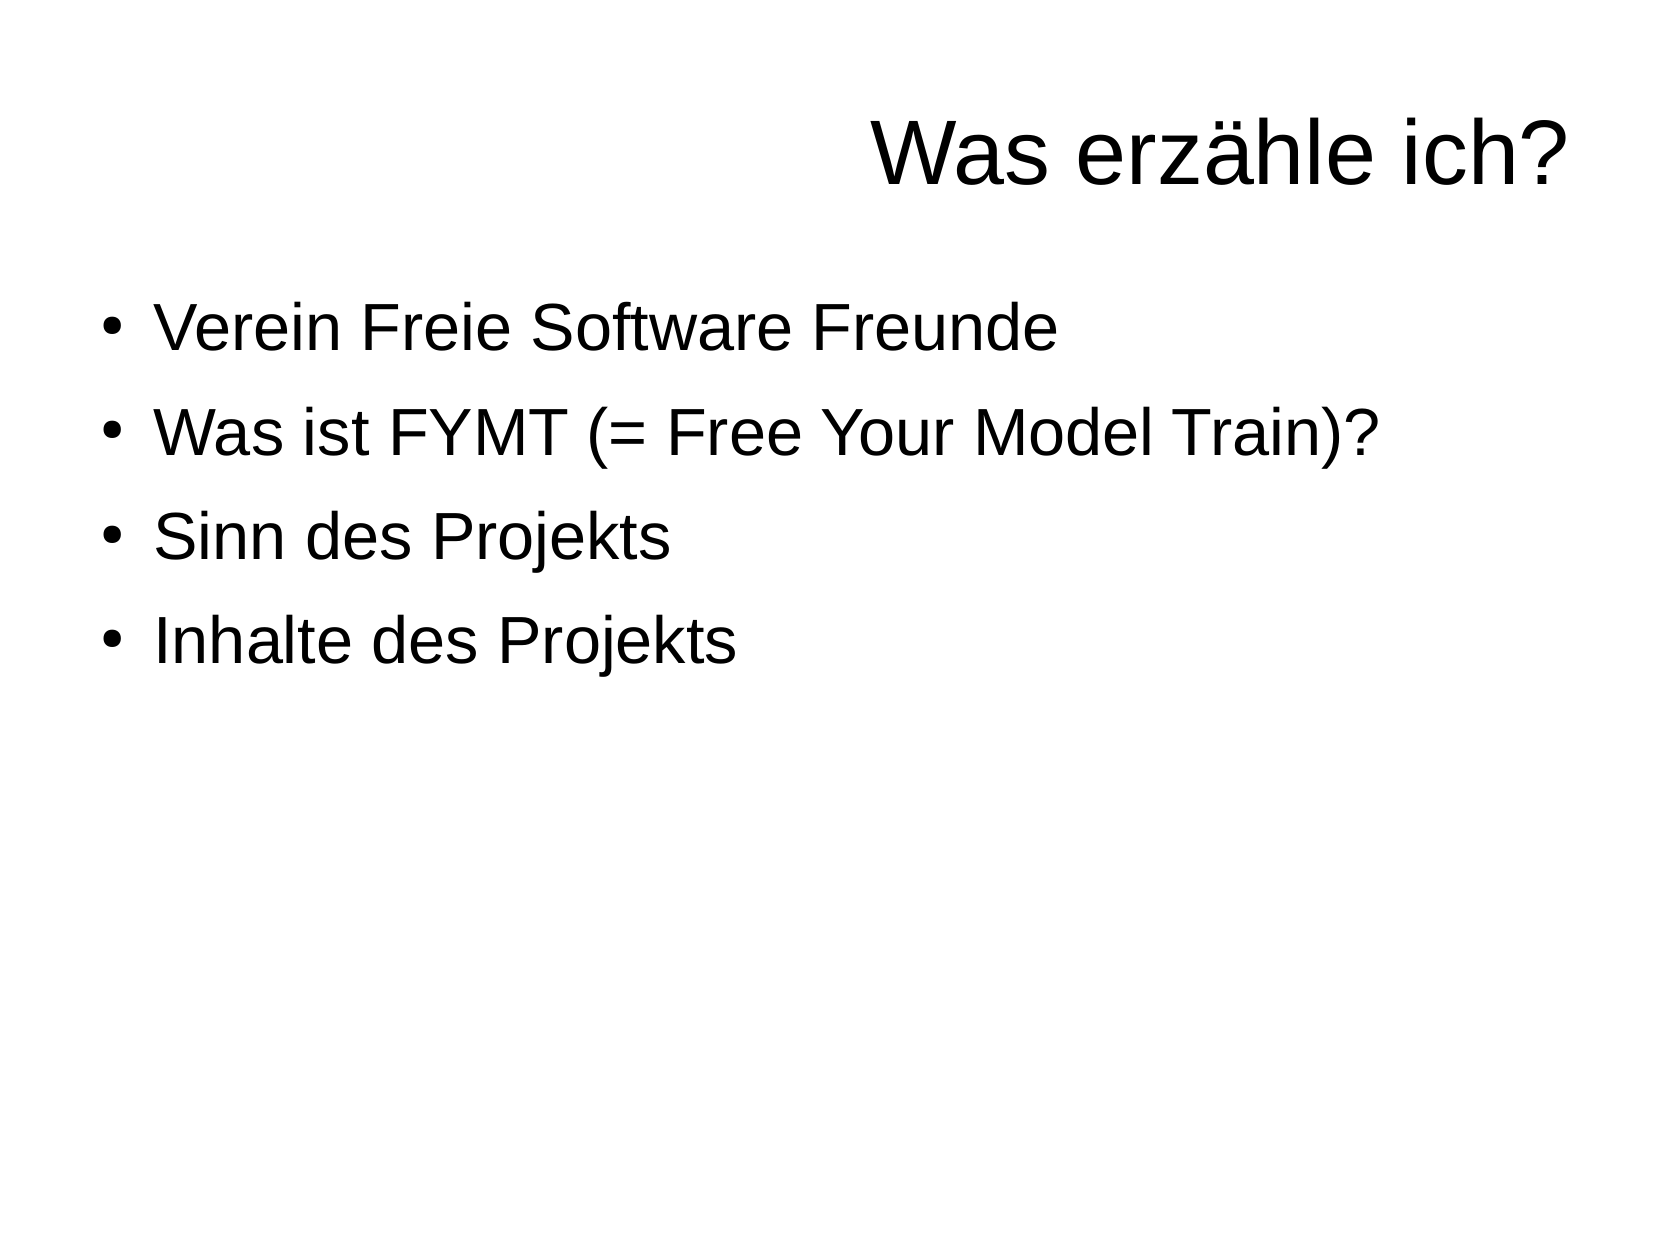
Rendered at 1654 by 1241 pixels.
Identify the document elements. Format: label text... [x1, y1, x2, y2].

list Verein Freie Software Freunde Was ist FYMT (= Free Your Model Train)? Sinn des Projekts Inhalte des Projekts [82, 290, 1571, 1109]
title Was erzähle ich? [82, 49, 1571, 257]
